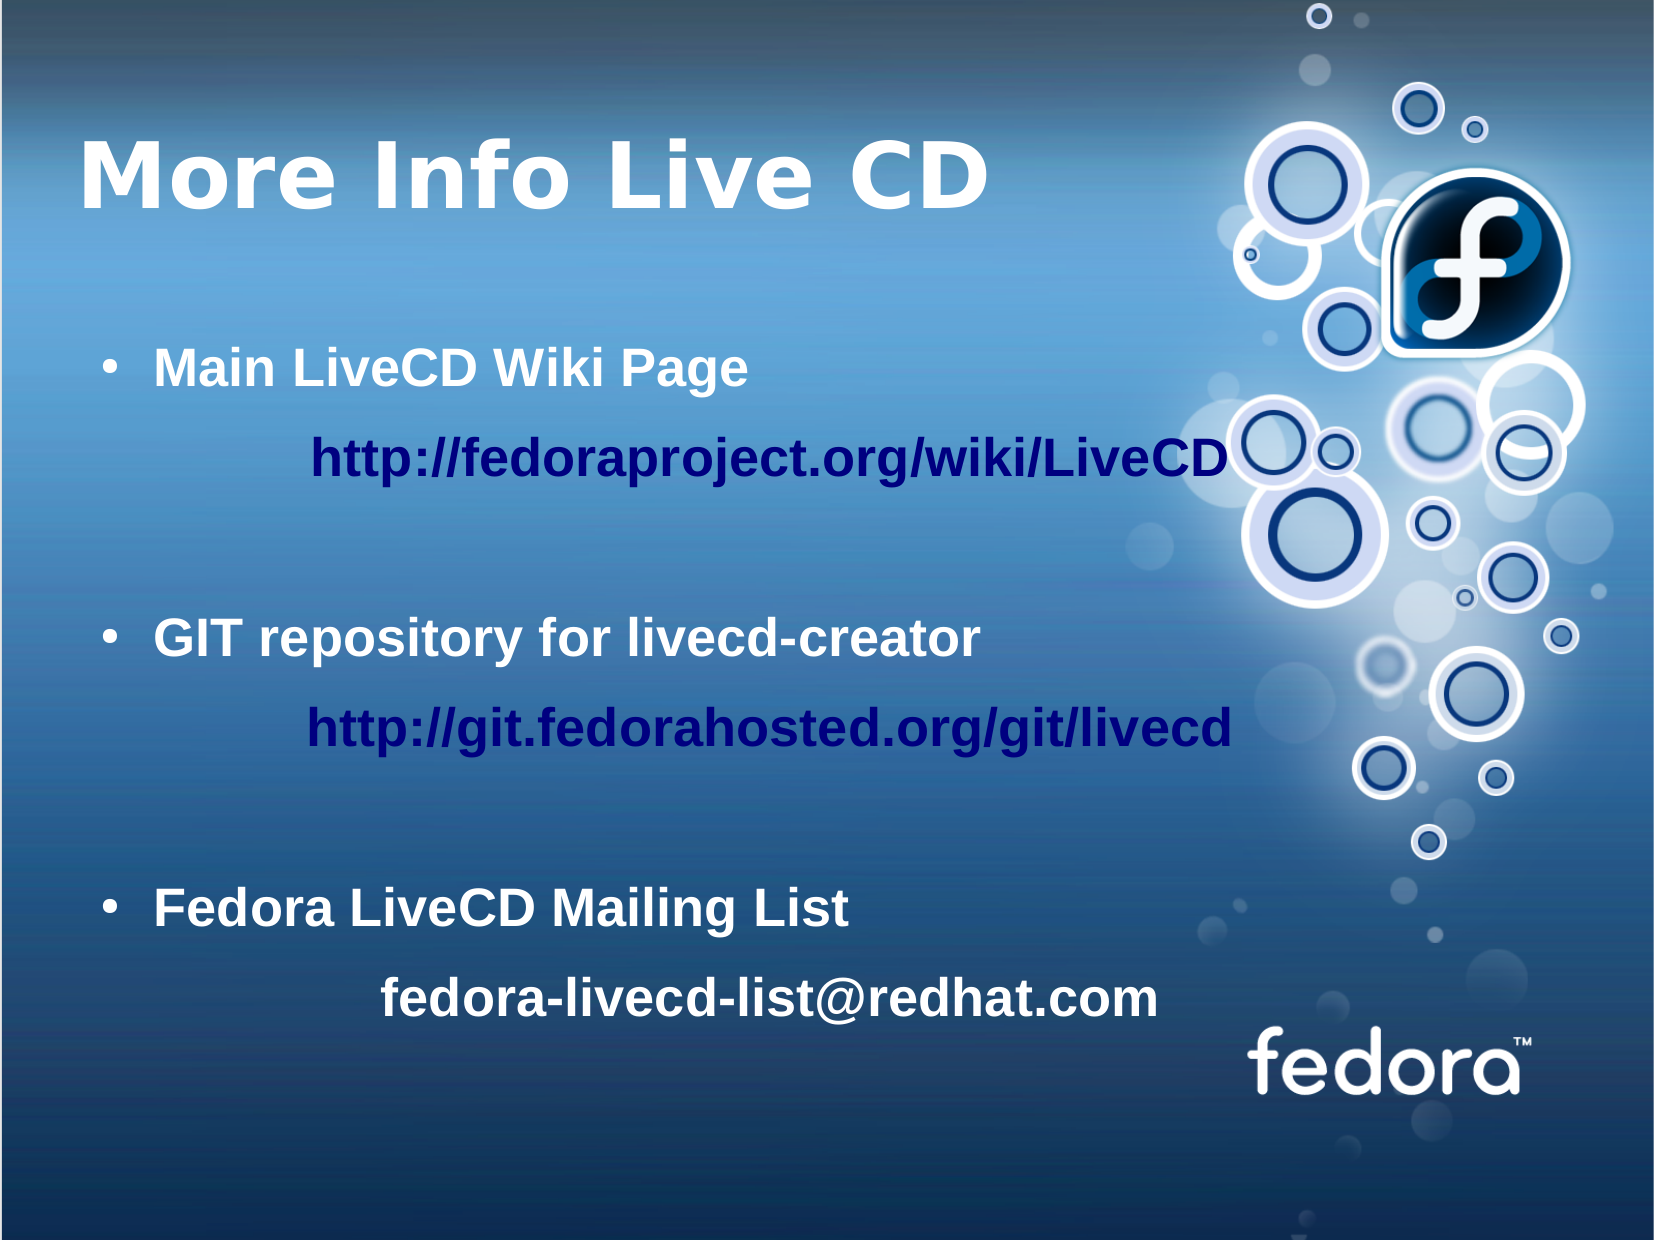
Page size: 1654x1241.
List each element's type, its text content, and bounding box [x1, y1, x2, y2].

picture [1, 0, 1654, 1240]
title More Info Live CD [76, 80, 1565, 273]
list Main LiveCD Wiki Page http://fedoraproject.org/wiki/LiveCD GIT repository for livecd-creator http://git.fedorahosted.org/git/livecd Fedora LiveCD Mailing List fedora-livecd-list@redhat.com [82, 337, 1388, 1142]
